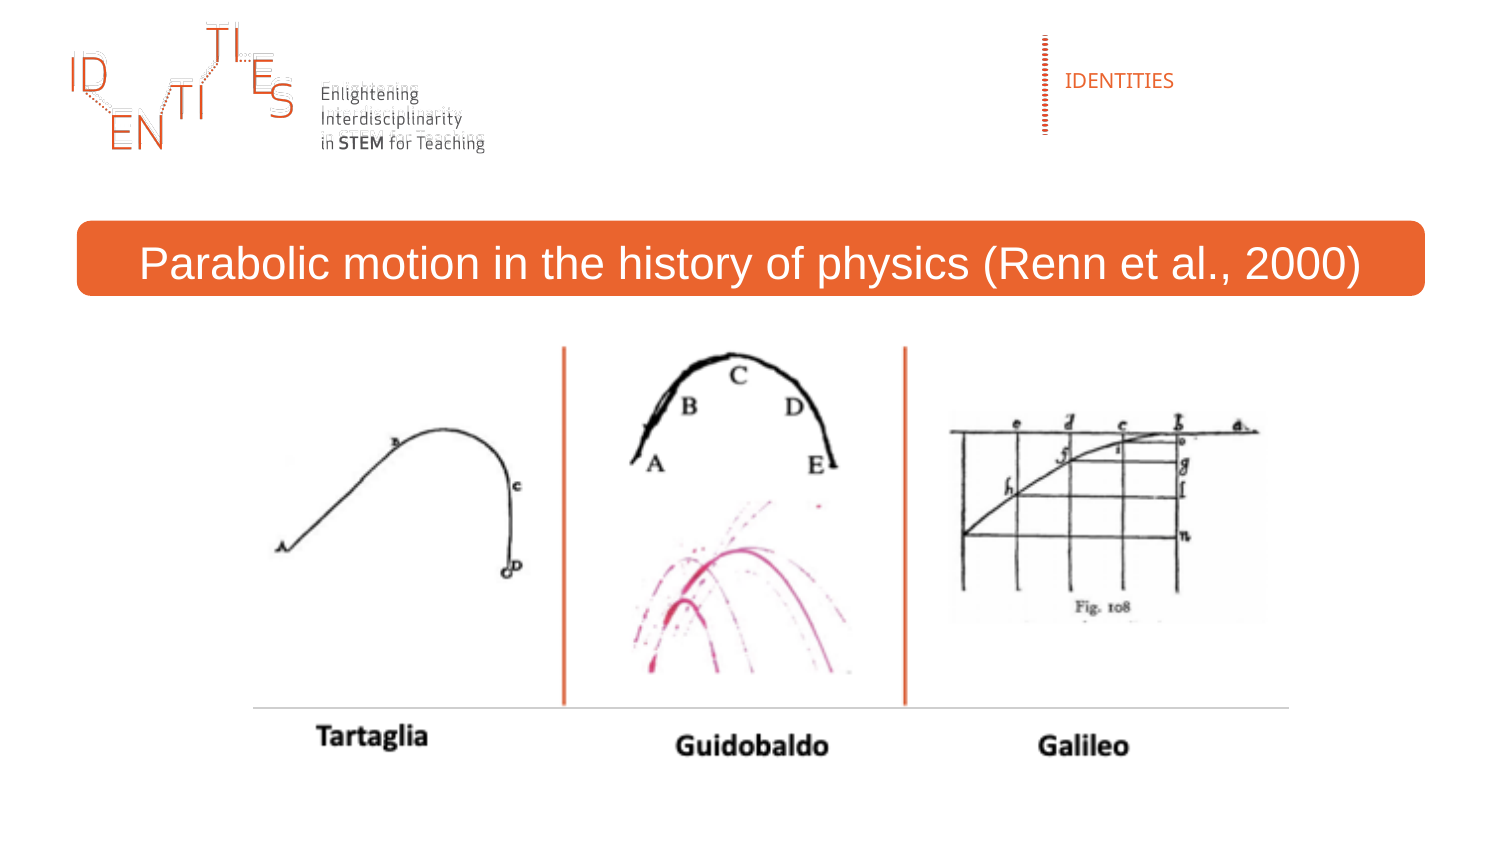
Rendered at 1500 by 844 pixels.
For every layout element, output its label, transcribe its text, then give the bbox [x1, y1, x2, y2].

picture [71, 18, 485, 157]
text_box Parabolic motion in the history of physics (Renn et al., 2000) [79, 222, 1423, 294]
picture [1042, 35, 1051, 135]
picture [253, 331, 1289, 784]
text_box IDENTITIES [1050, 60, 1472, 121]
